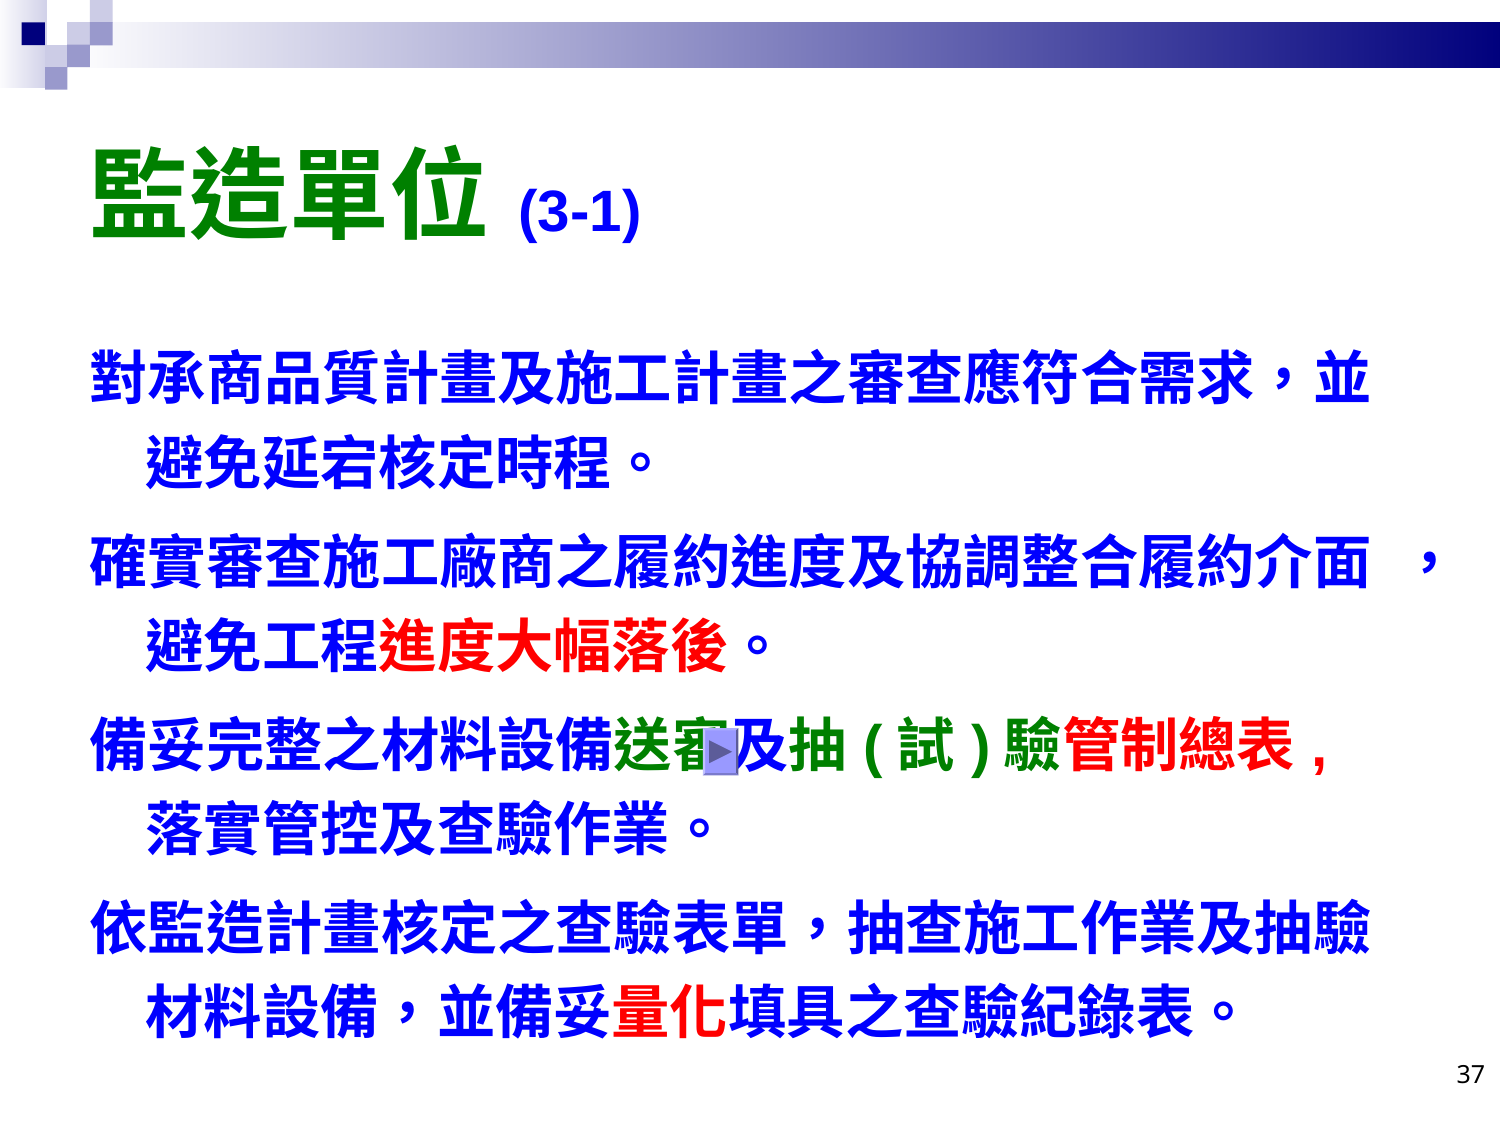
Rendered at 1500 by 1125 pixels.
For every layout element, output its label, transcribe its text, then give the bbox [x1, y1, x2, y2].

title 監造單位(3-1) [74, 75, 1426, 300]
list 對承商品質計畫及施工計畫之審查應符合需求，並避免延宕核定時程。 確實審查施工廠商之履約進度及協調整合履約介面 ，避免工程進度大幅落後。 備妥完整之材料設備送審及抽(試)驗管制總表, 落實管控及查驗作業。 依監造計畫核定之查驗表單，抽查施工作業及抽驗材料設備，並備妥量化填具之查驗紀錄表。 [74, 324, 1426, 1125]
text_box <number> [1426, 1025, 1500, 1101]
text_box [704, 728, 739, 776]
